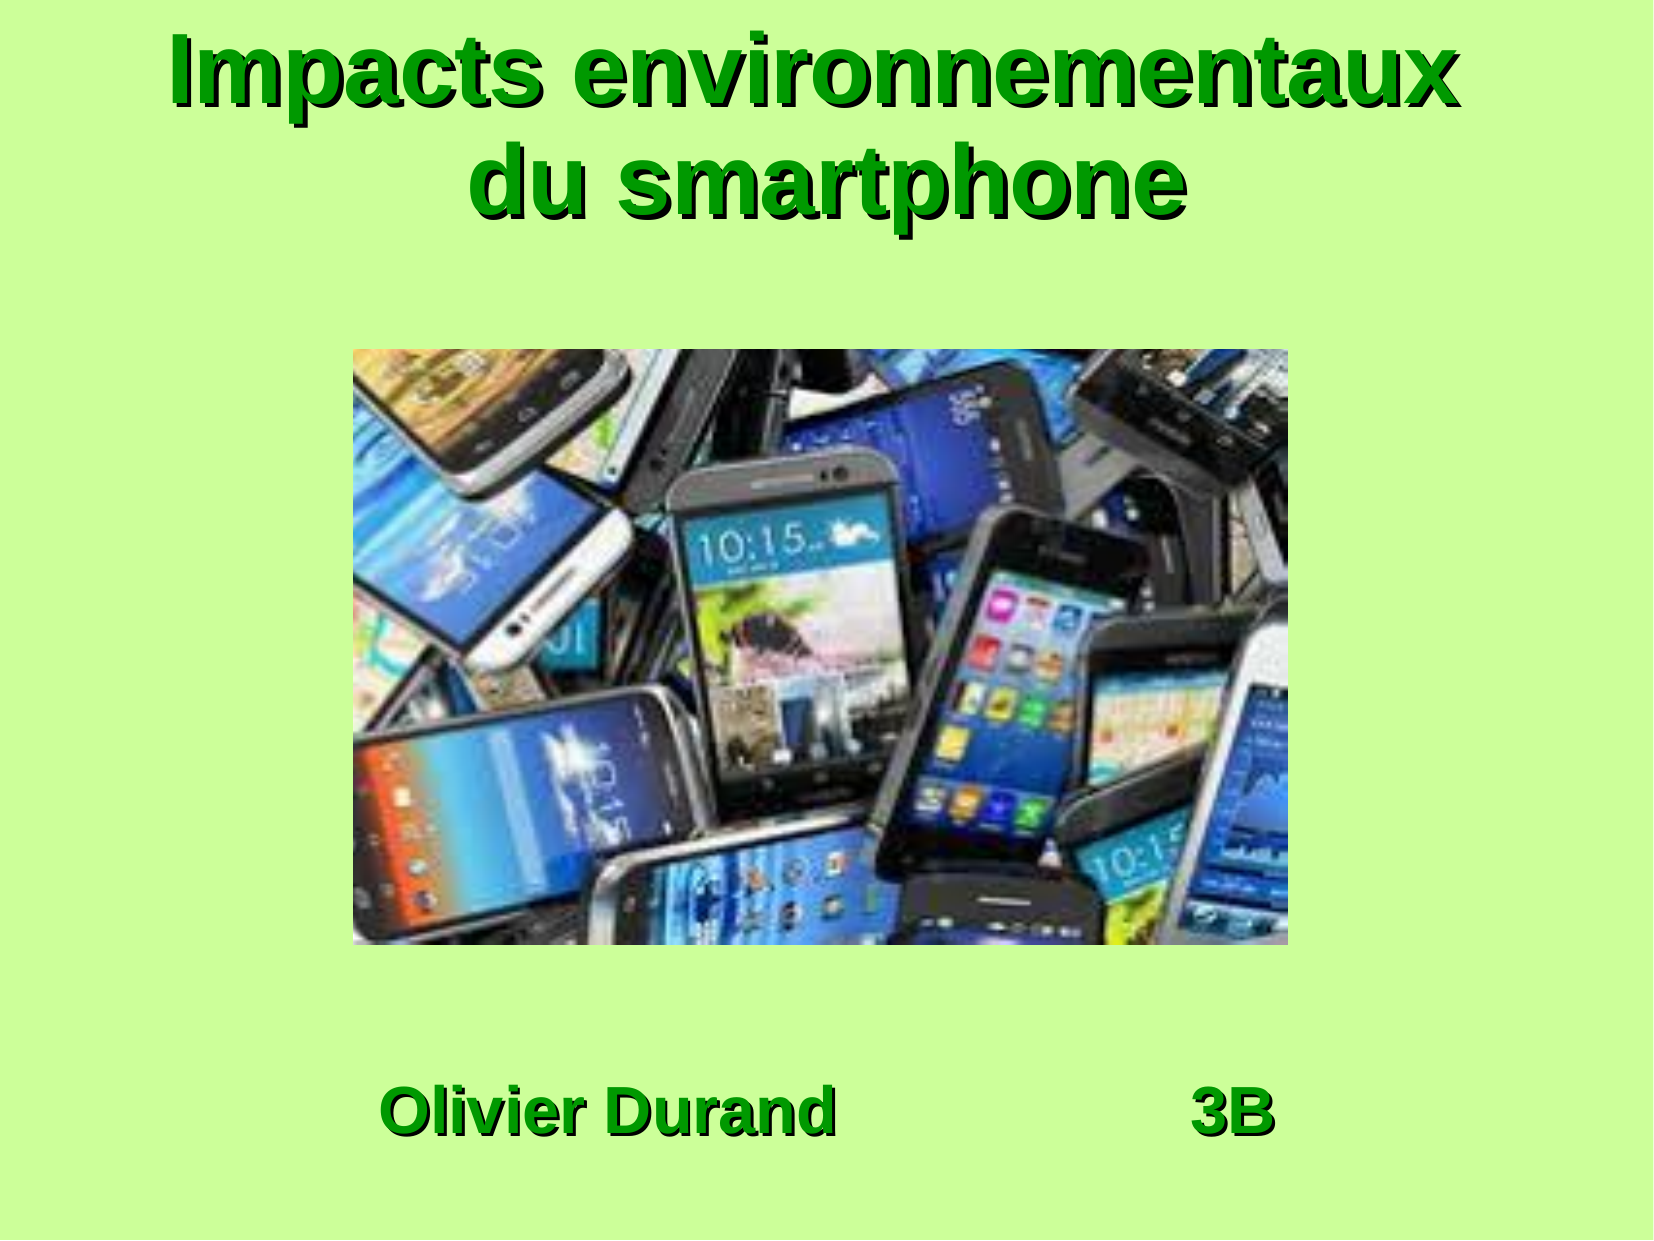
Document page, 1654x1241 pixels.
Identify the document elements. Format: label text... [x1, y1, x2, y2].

title Impacts environnementaux du smartphone Olivier Durand 3B [0, 11, 1654, 1214]
picture [353, 349, 1288, 945]
